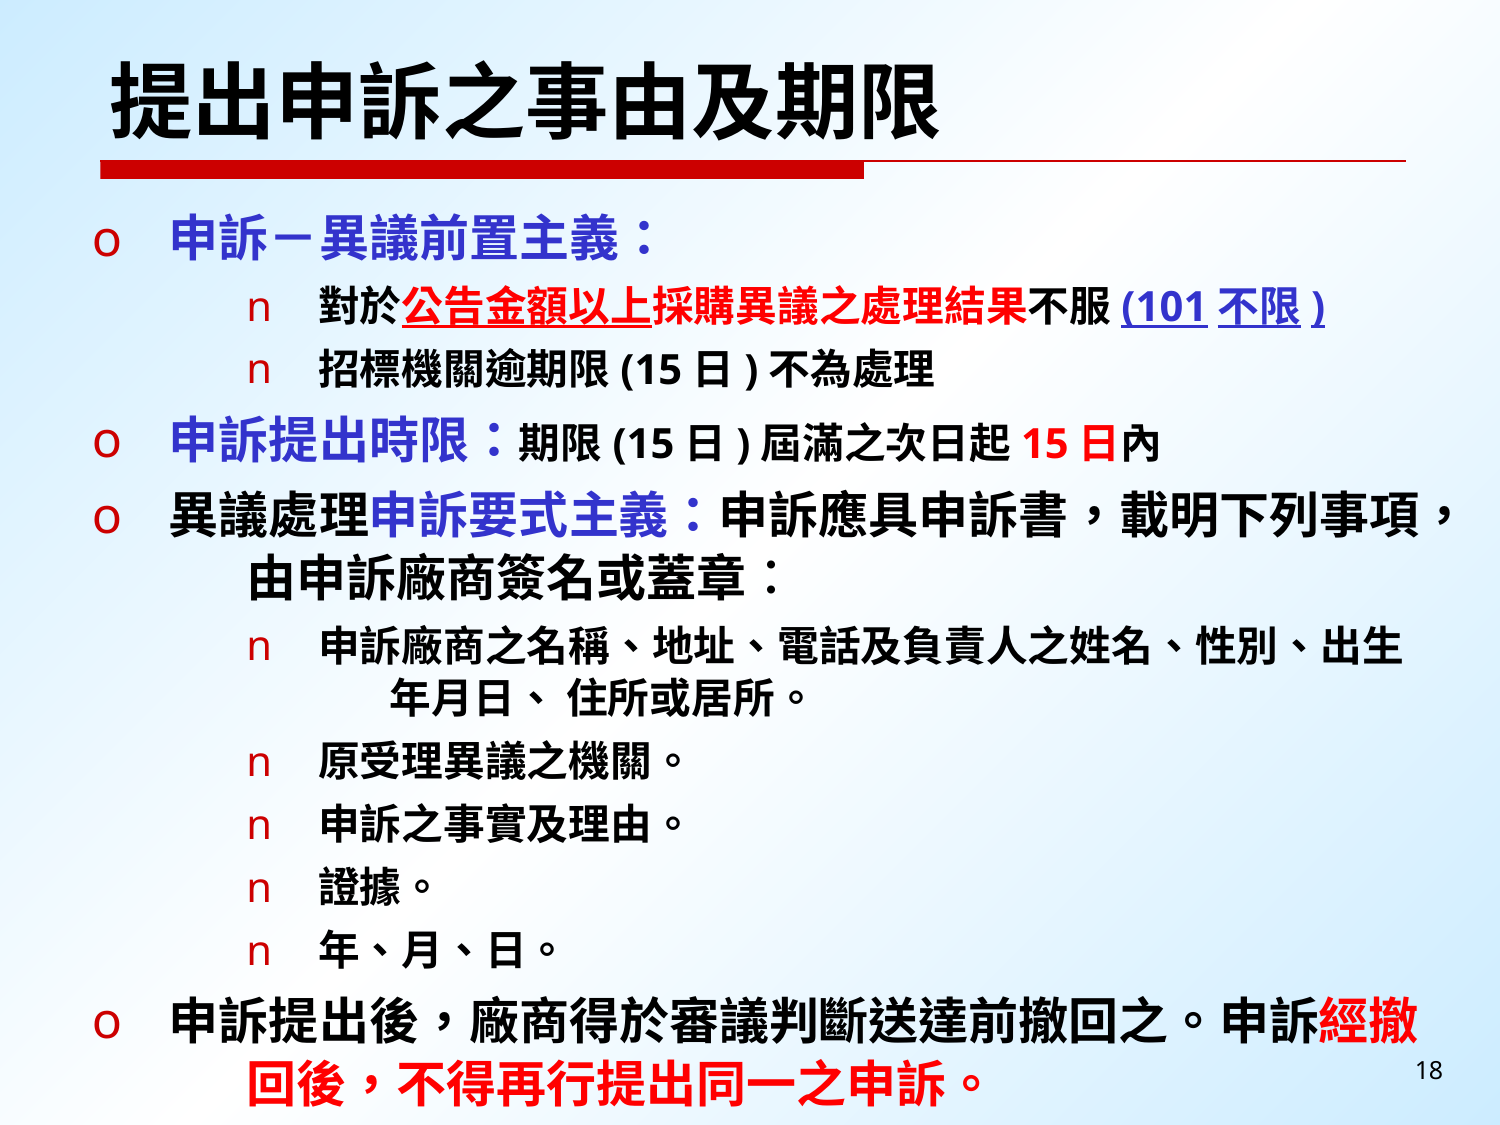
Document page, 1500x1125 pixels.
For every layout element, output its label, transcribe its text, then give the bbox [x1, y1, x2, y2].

title 提出申訴之事由及期限 [94, 30, 1407, 158]
list 申訴－異議前置主義： 對於公告金額以上採購異議之處理結果不服(101不限) 招標機關逾期限(15日)不為處理 申訴提出時限：期限(15日)屆滿之次日起15日內 異議處理申訴要式主義：申訴應具申訴書，載明下列事項，由申訴廠商簽名或蓋章︰ 申訴廠商之名稱、地址、電話及負責人之姓名、性別、出生年月日、 住所或居所。 原受理異議之機關。 申訴之事實及理由。 證據。 年、月、日。 申訴提出後，廠商得於審議判斷送達前撤回之。申訴經撤回後，不得再行提出同一之申訴。 [76, 196, 1436, 1125]
